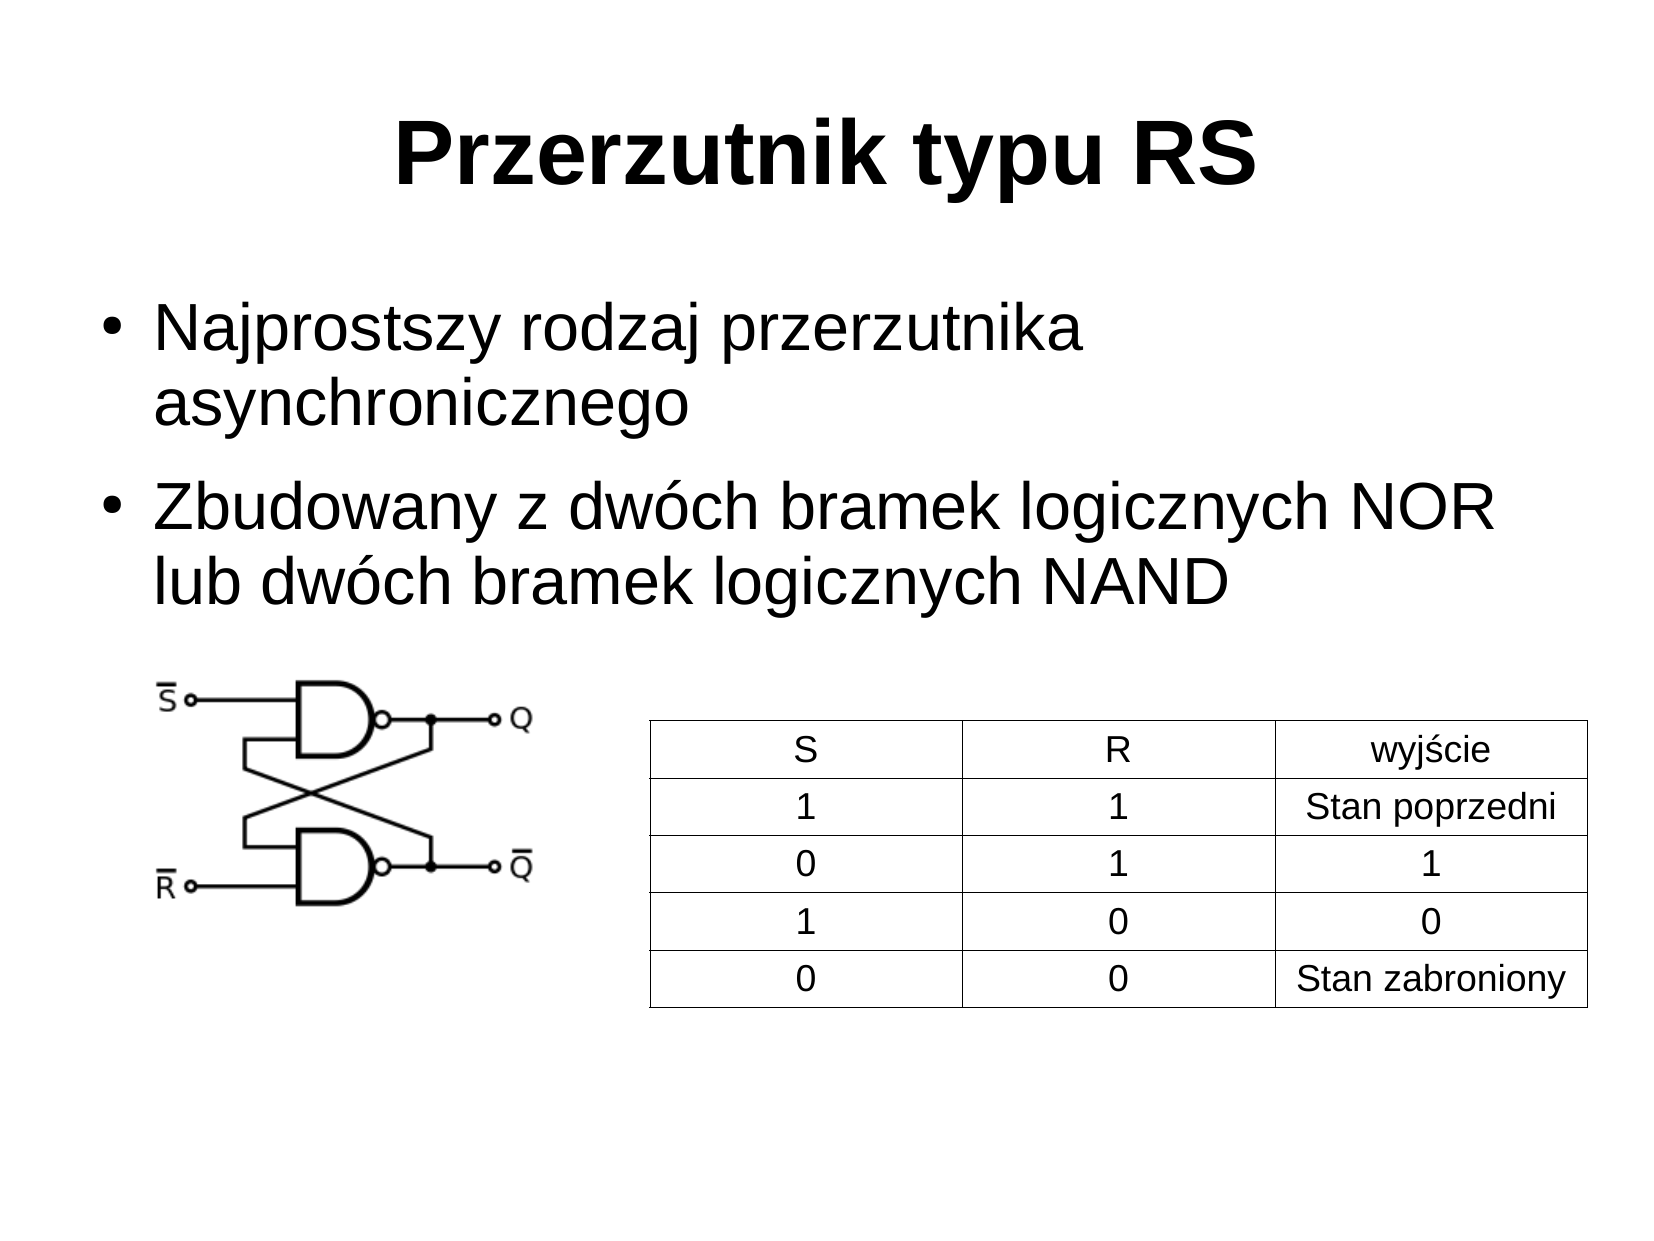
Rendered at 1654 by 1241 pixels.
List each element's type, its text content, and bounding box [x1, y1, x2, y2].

table_cell 1 [651, 893, 962, 950]
table_header S [651, 721, 962, 778]
table_cell 0 [651, 836, 962, 892]
picture [147, 671, 539, 916]
table_cell 0 [1276, 893, 1587, 950]
table_cell 1 [963, 836, 1275, 892]
list Najprostszy rodzaj przerzutnika asynchronicznego Zbudowany z dwóch bramek logicznych NOR lub dwóch bramek logicznych NAND [82, 290, 1571, 1109]
table_cell 1 [963, 779, 1275, 835]
table_cell Stan zabroniony [1276, 951, 1587, 1007]
table_cell 1 [651, 779, 962, 835]
table_cell Stan poprzedni [1276, 779, 1587, 835]
table_cell 0 [963, 951, 1275, 1007]
title Przerzutnik typu RS [82, 49, 1571, 257]
table_cell 1 [1276, 836, 1587, 892]
table_header wyjście [1276, 721, 1587, 778]
table_cell 0 [651, 951, 962, 1007]
table_header R [963, 721, 1275, 778]
table_cell 0 [963, 893, 1275, 950]
